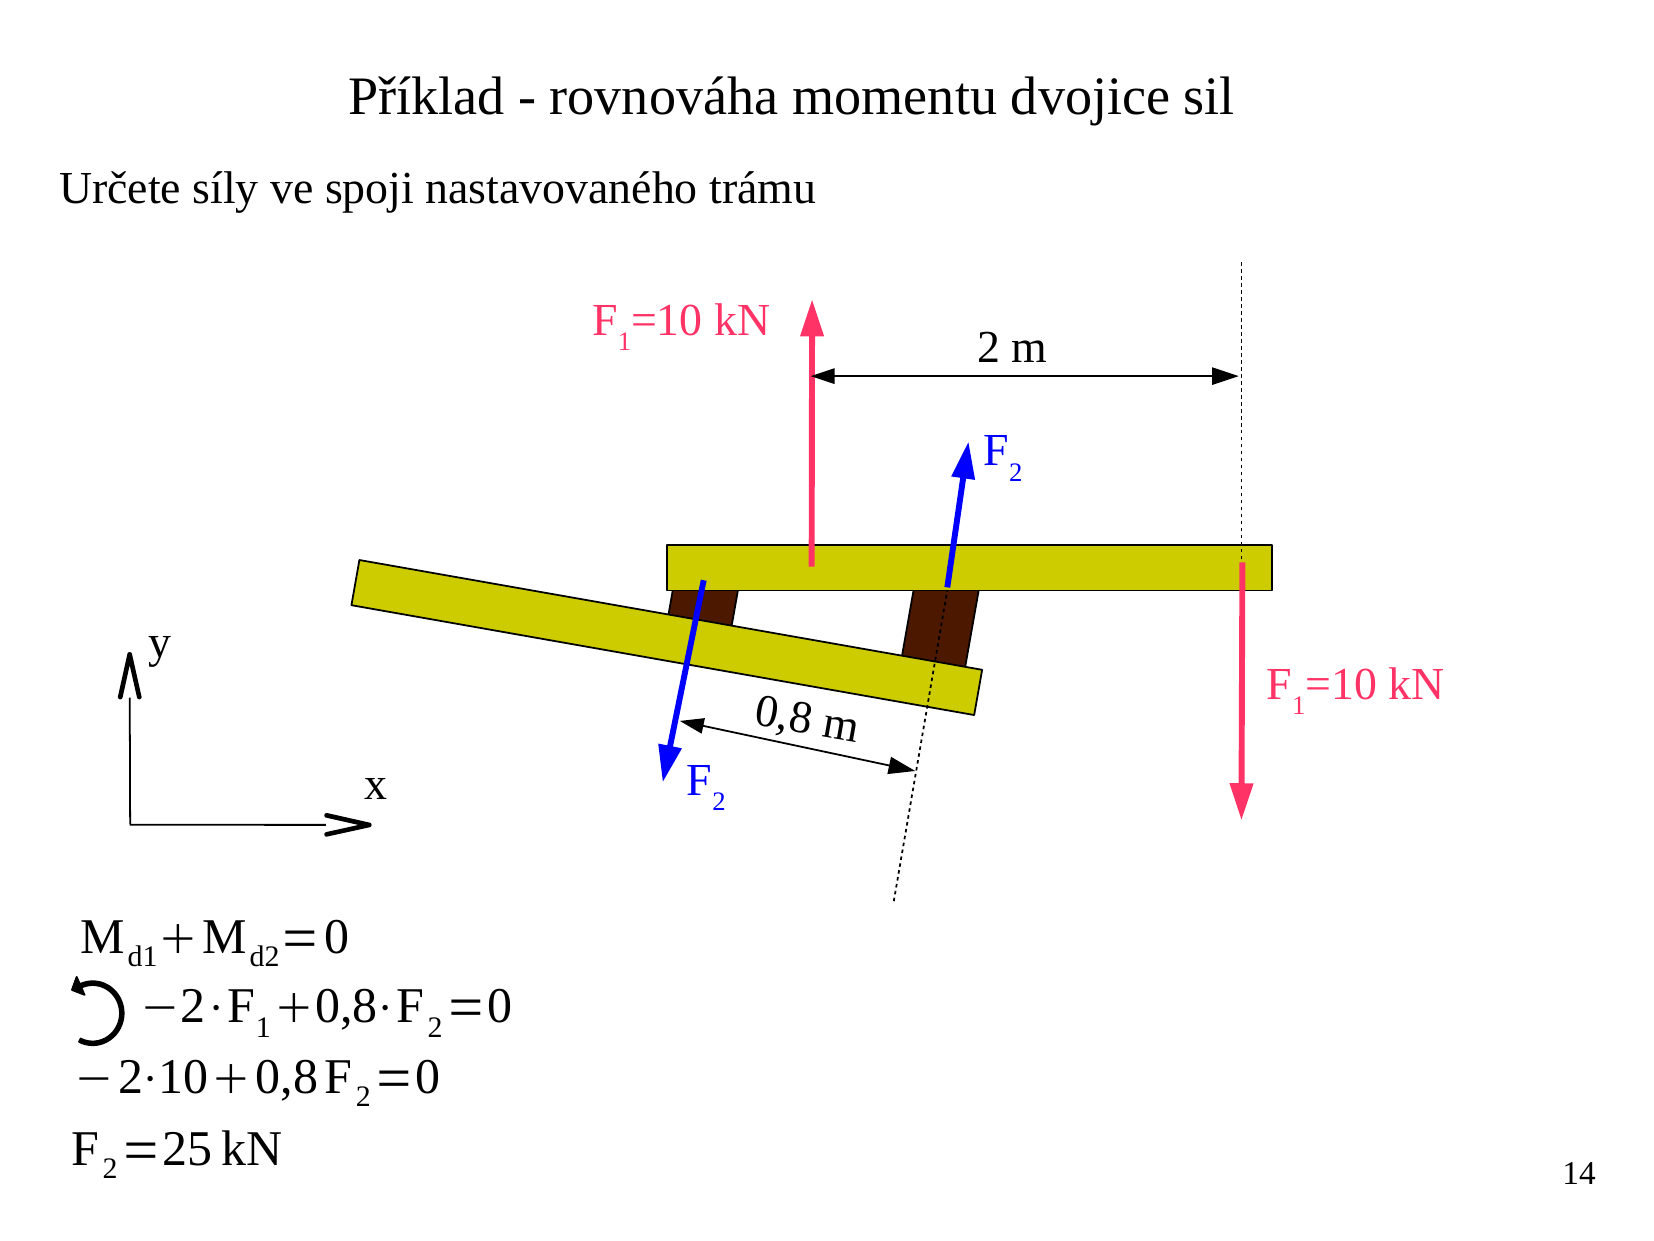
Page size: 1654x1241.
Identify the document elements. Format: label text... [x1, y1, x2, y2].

text_box x [349, 751, 439, 823]
text_box 2 m [962, 314, 1067, 385]
title Příklad - rovnováha momentu dvojice sil [47, 0, 1537, 193]
text_box F2 [983, 425, 1059, 491]
text_box 0,8 m [734, 674, 887, 769]
text_box F1=10 kN [1266, 658, 1467, 725]
text_box [71, 976, 124, 1046]
list Určete síly ve spoji nastavovaného trámu [59, 163, 1548, 967]
chart [58, 906, 525, 1187]
text_box F2 [686, 754, 762, 820]
text_box y [133, 609, 222, 680]
text_box [351, 544, 1272, 716]
text_box F1=10 kN [592, 294, 793, 360]
